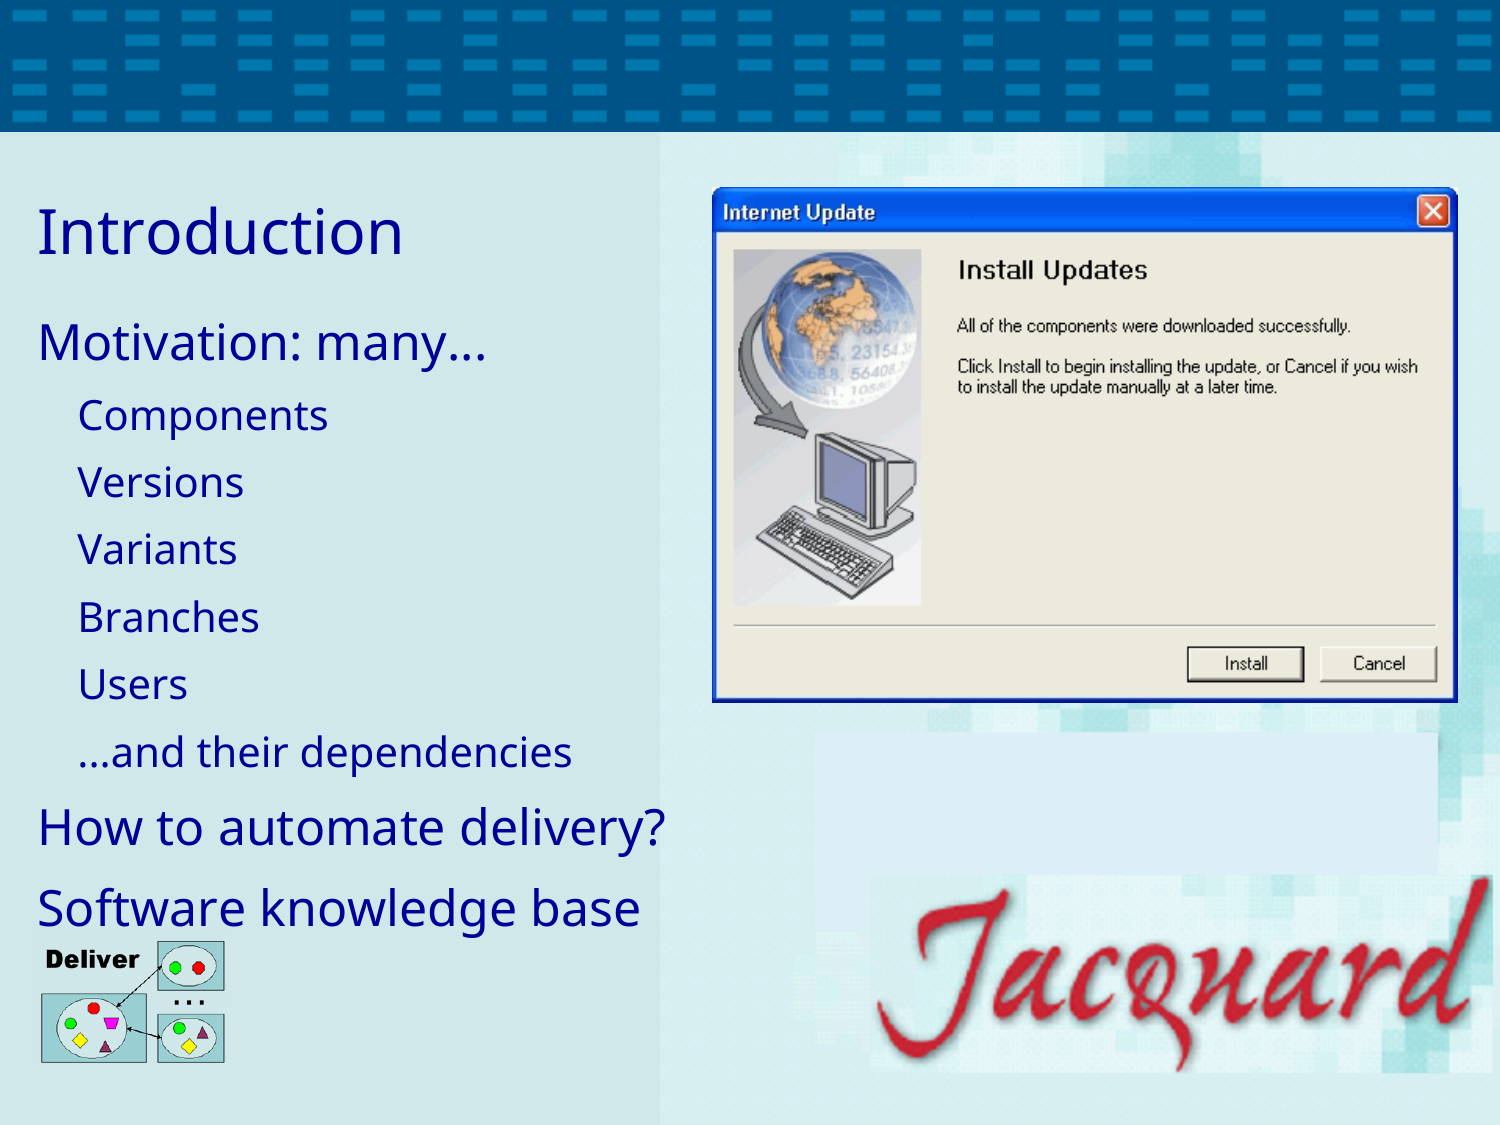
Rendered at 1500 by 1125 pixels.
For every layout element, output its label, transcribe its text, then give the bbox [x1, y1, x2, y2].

picture [37, 925, 226, 1065]
picture [0, 0, 1500, 1125]
list Motivation: many... Components Versions Variants Branches Users ...and their dependencies How to automate delivery? Software knowledge base [37, 306, 1463, 901]
title Introduction [37, 160, 1463, 301]
